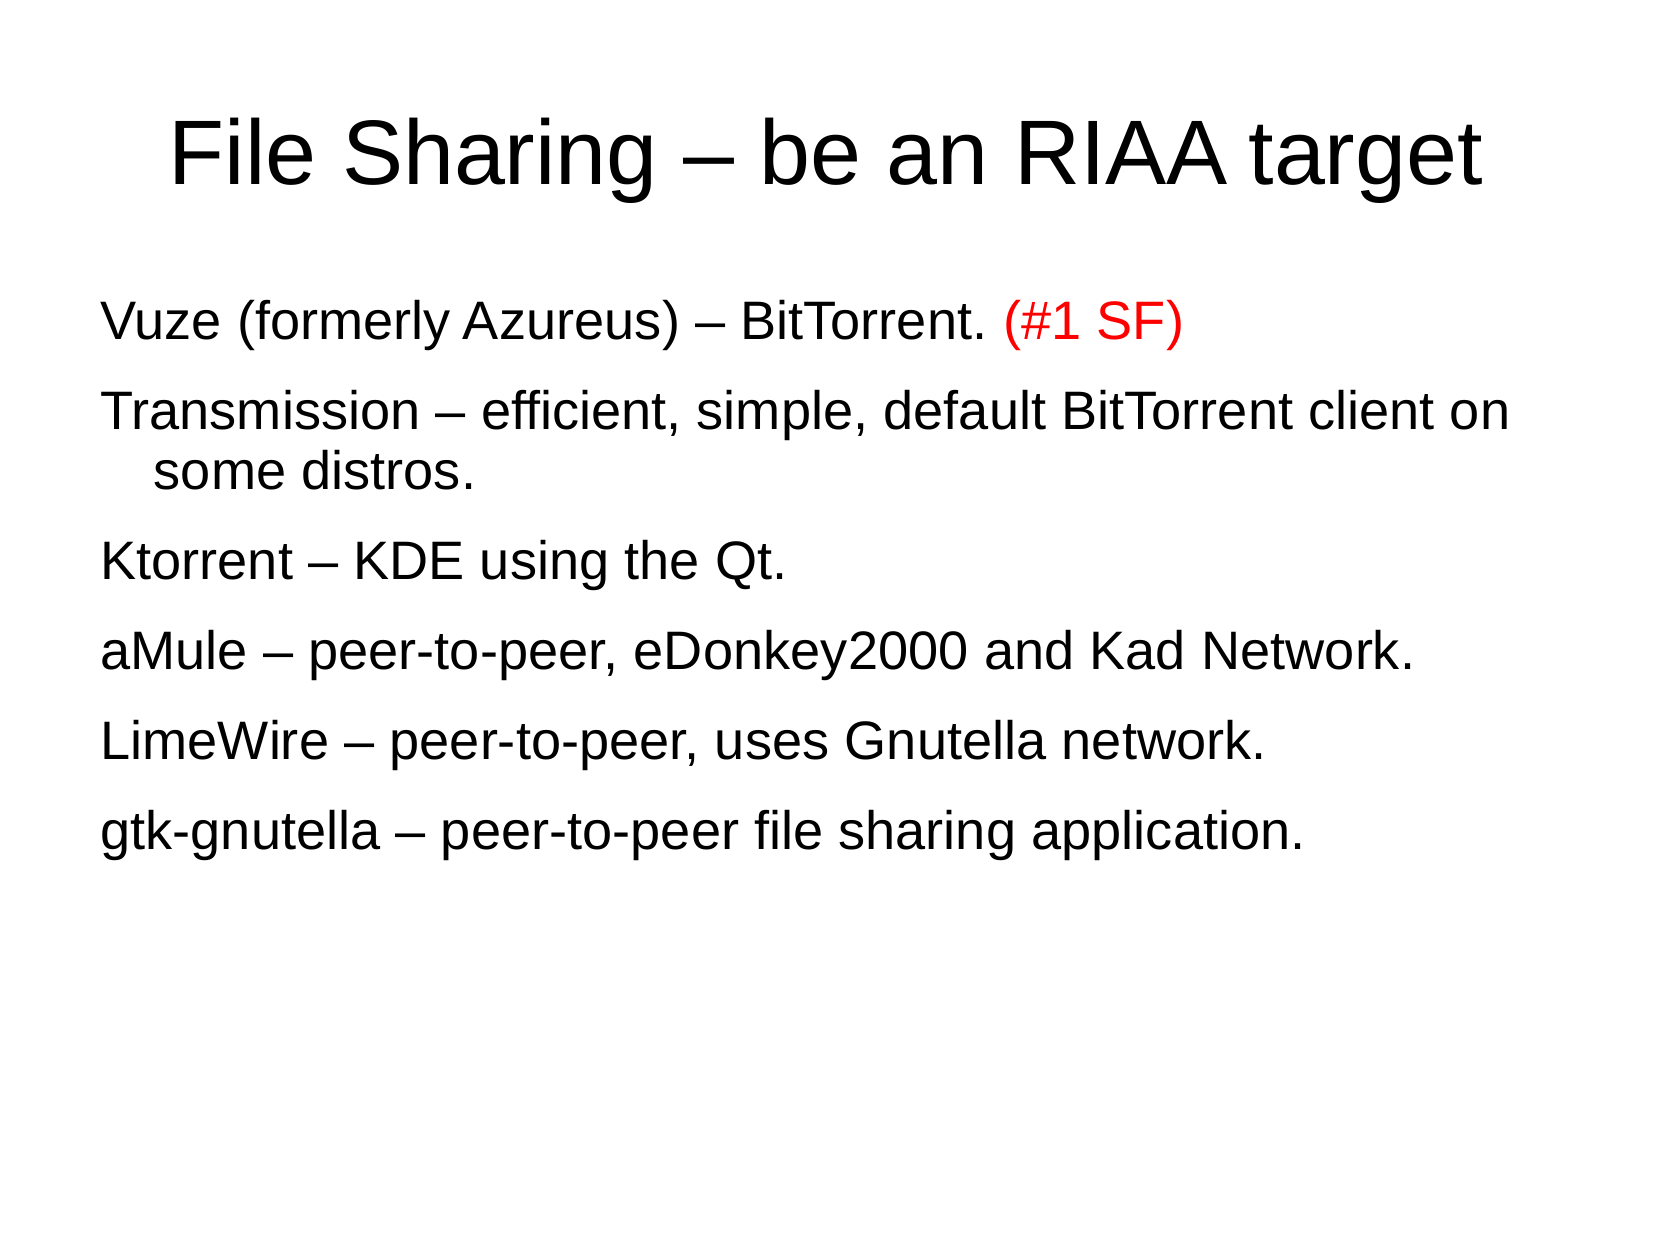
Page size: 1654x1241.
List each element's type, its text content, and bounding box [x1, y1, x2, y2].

list Vuze (formerly Azureus) – BitTorrent. (#1 SF) Transmission – efficient, simple, default BitTorrent client on some distros. Ktorrent – KDE using the Qt. aMule – peer-to-peer, eDonkey2000 and Kad Network. LimeWire – peer-to-peer, uses Gnutella network. gtk-gnutella – peer-to-peer file sharing application. [82, 290, 1571, 1094]
title File Sharing – be an RIAA target [82, 49, 1571, 257]
